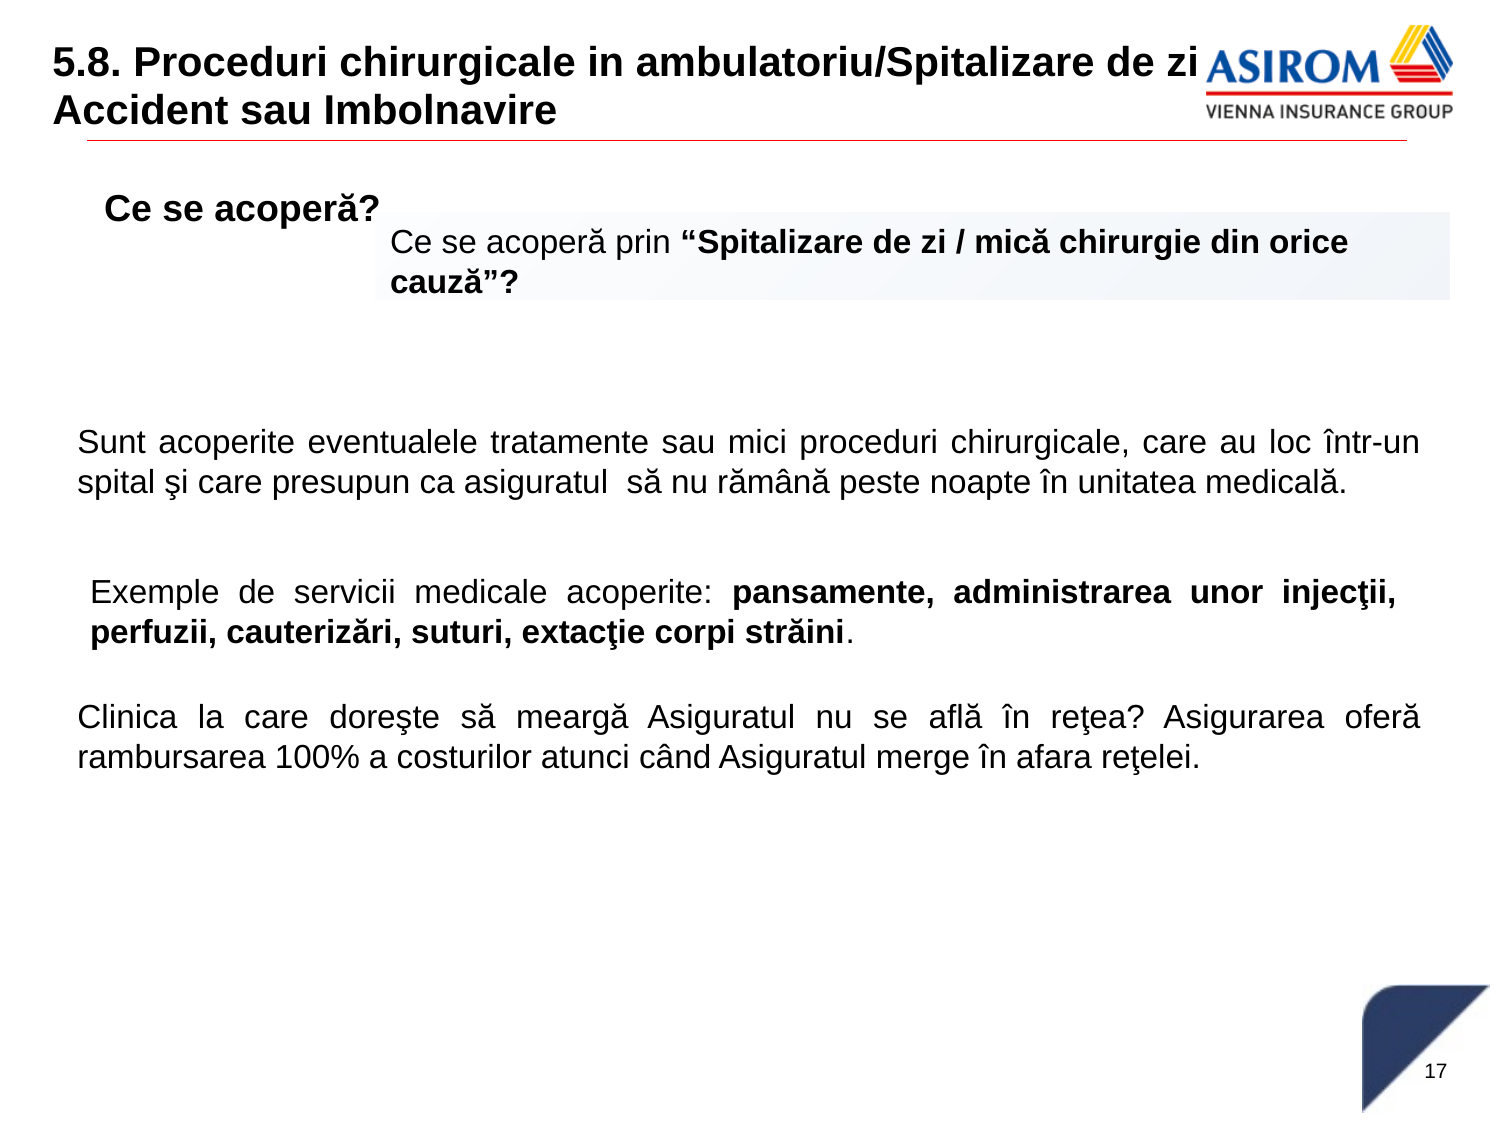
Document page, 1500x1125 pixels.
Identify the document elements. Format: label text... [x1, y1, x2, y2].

text_box Ce se acoperă prin “Spitalizare de zi / mică chirurgie din orice cauză”? [375, 212, 1450, 300]
text_box Sunt acoperite eventualele tratamente sau mici proceduri chirurgicale, care au loc într-un spital şi care presupun ca asiguratul să nu rămână peste noapte în unitatea medicală. [62, 412, 1438, 525]
text_box Clinica la care doreşte să meargă Asiguratul nu se află în reţea? Asigurarea oferă rambursarea 100% a costurilor atunci când Asiguratul merge în afara reţelei. [62, 687, 1438, 875]
text_box Ce se acoperă? [89, 176, 396, 237]
picture [1206, 12, 1453, 134]
text_box 5.8. Proceduri chirurgicale in ambulatoriu/Spitalizare de zi Accident sau Imbolnavire [37, 37, 1238, 140]
text_box Exemple de servicii medicale acoperite: pansamente, administrarea unor injecţii, perfuzii, cauterizări, suturi, extacţie corpi străini. [74, 562, 1413, 667]
picture [1362, 984, 1490, 1113]
